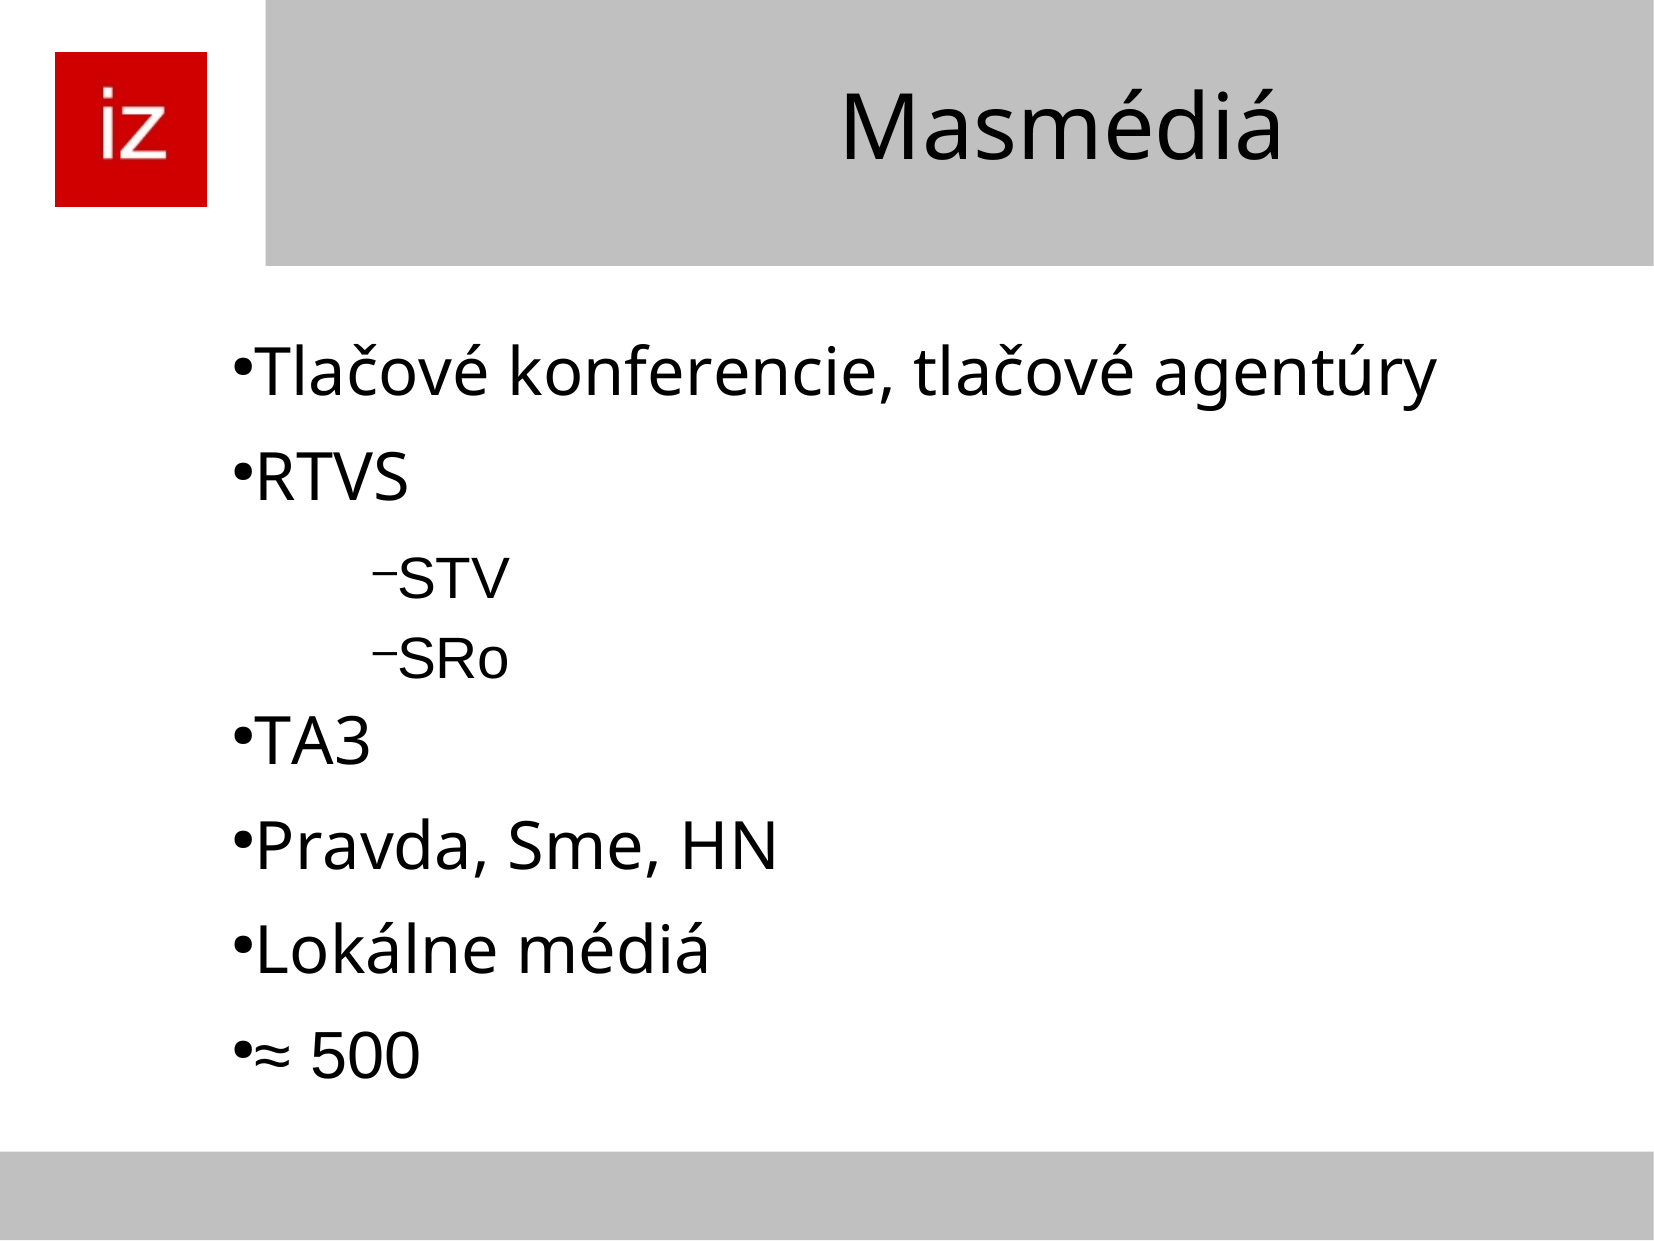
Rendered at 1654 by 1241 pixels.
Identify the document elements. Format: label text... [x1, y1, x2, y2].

picture [55, 52, 207, 207]
list Tlačové konferencie, tlačové agentúry RTVS STV SRo TA3 Pravda, Sme, HN Lokálne médiá ≈ 500 [121, 344, 1533, 1126]
title Masmédiá [561, 29, 1565, 237]
